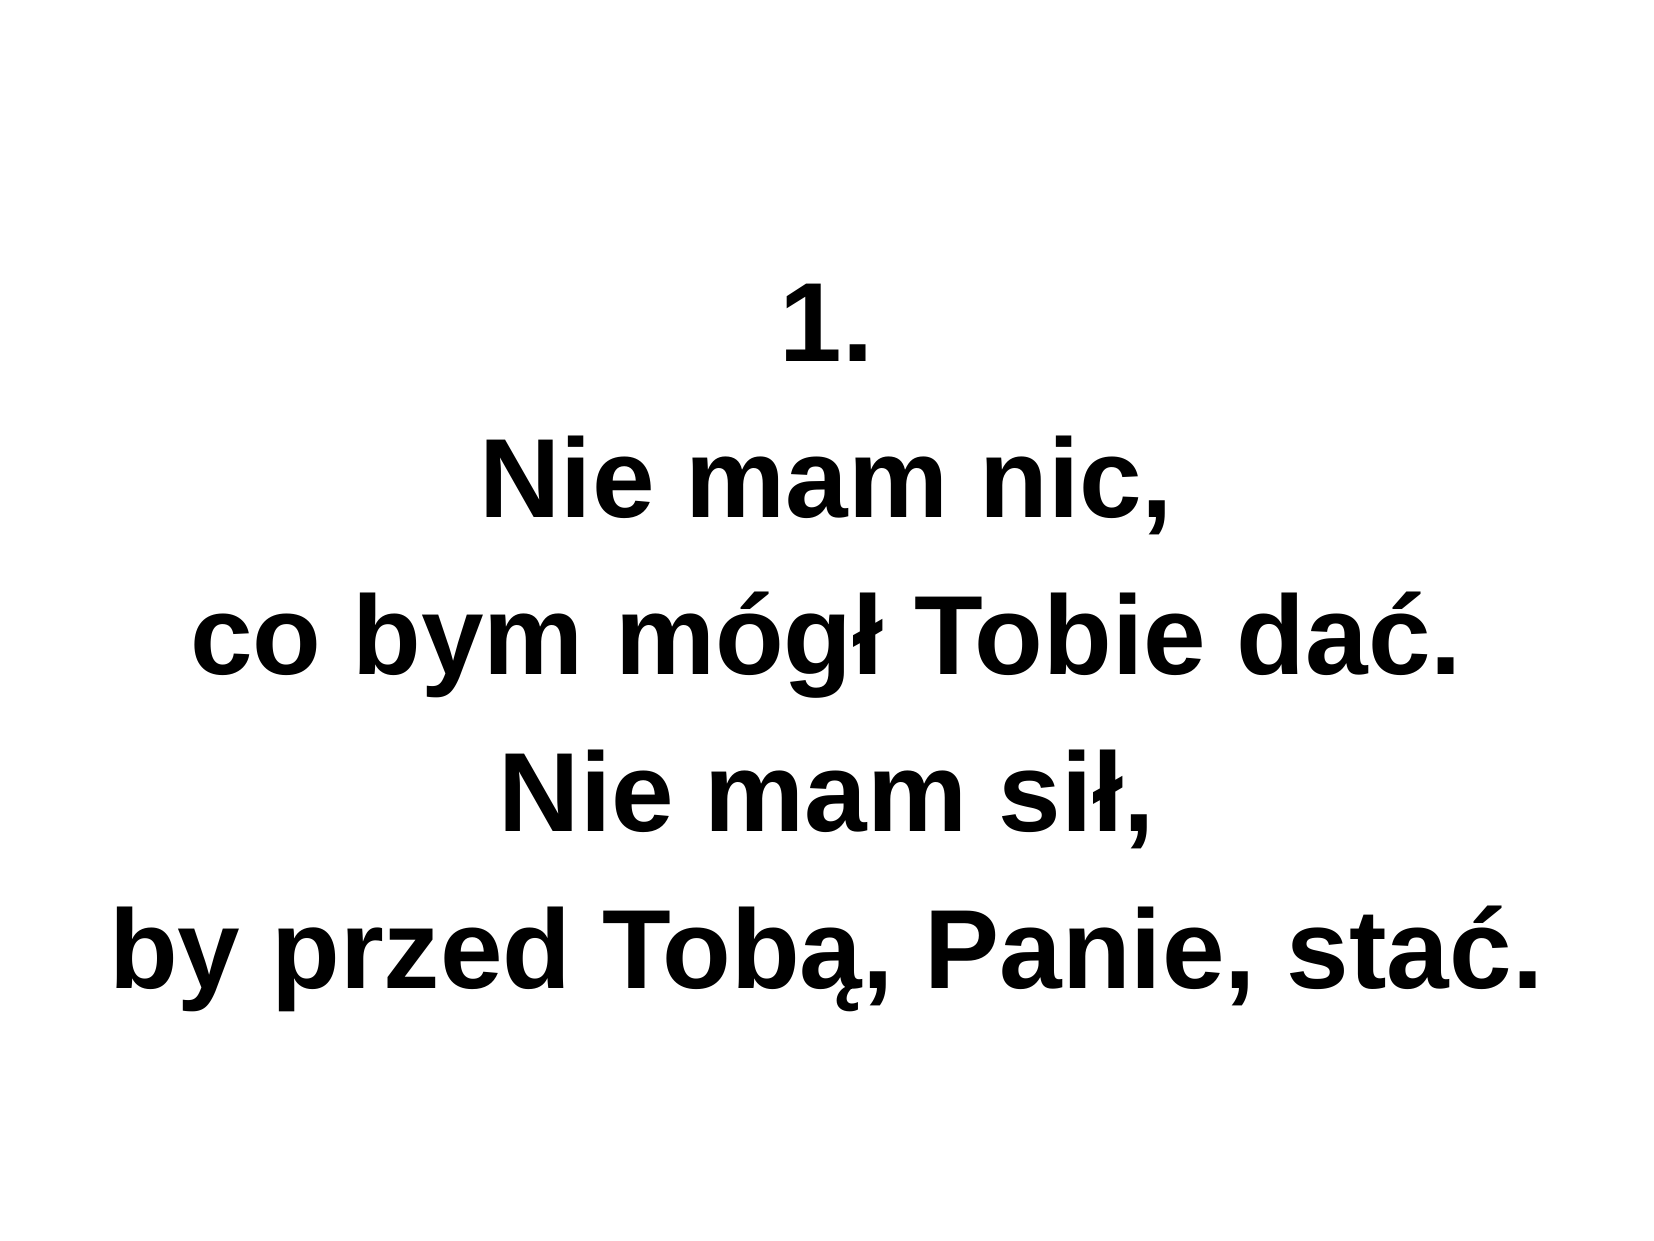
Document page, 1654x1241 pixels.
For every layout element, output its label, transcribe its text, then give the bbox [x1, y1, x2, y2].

subtitle 1. Nie mam nic, co bym mógł Tobie dać. Nie mam sił, by przed Tobą, Panie, stać. [0, 0, 1654, 1241]
